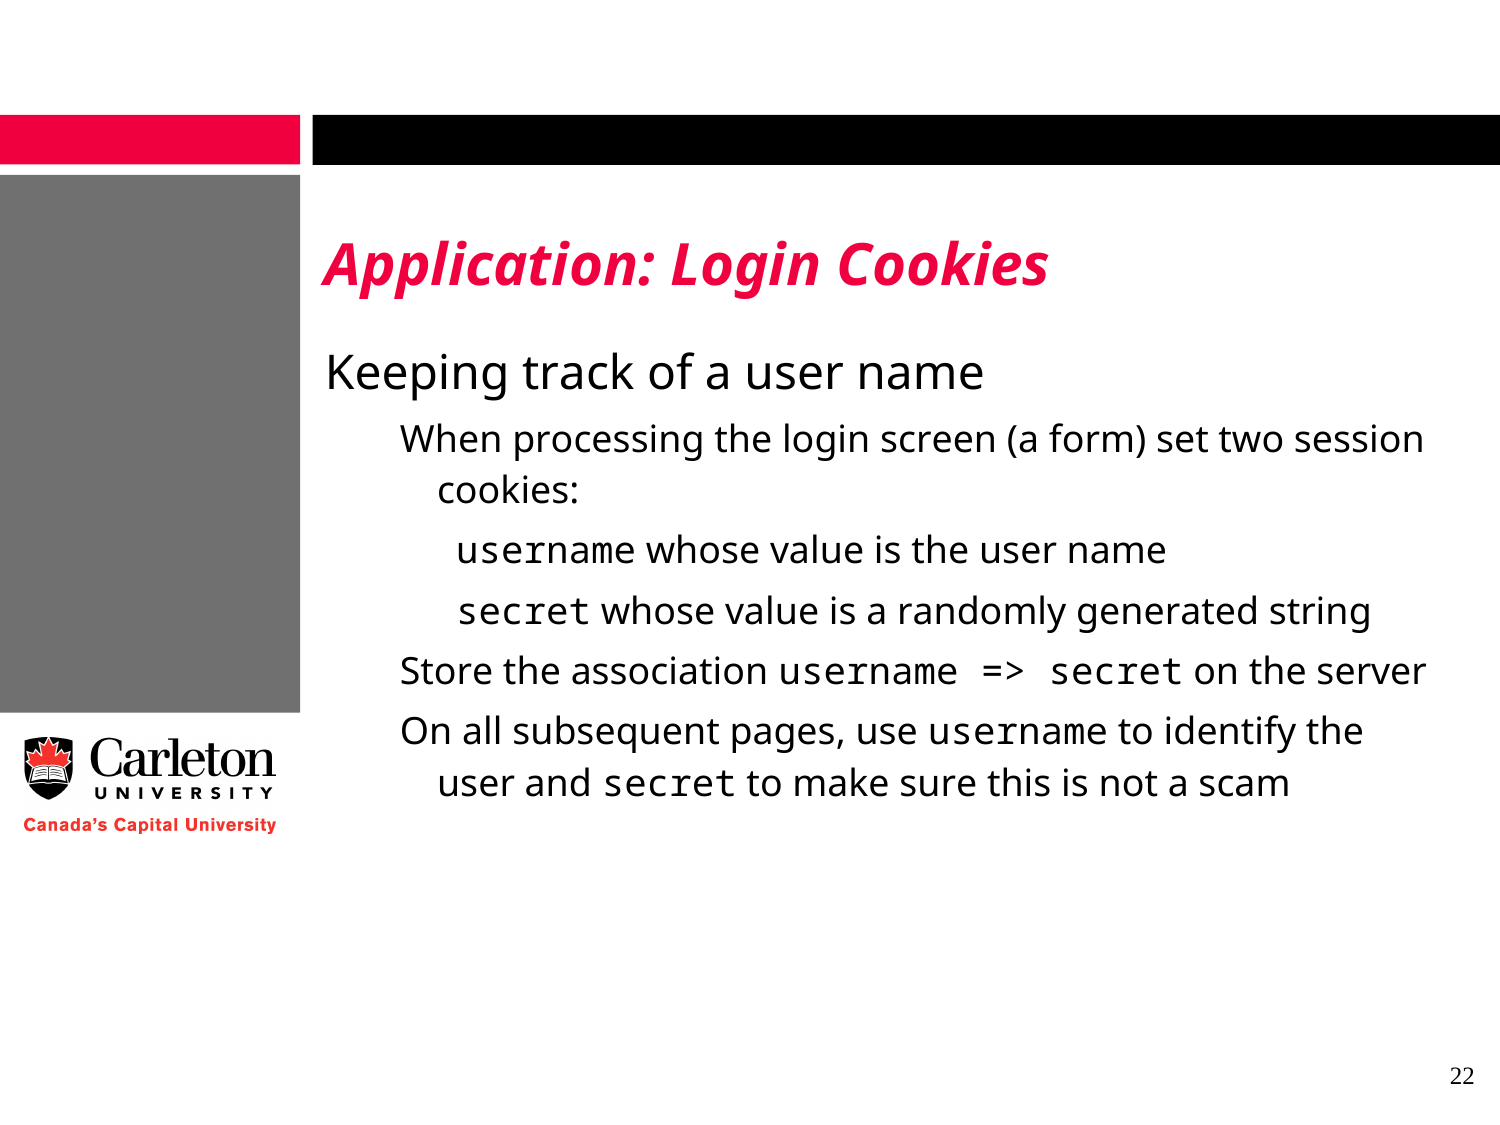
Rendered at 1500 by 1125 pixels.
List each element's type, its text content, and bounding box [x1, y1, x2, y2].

list Keeping track of a user name When processing the login screen (a form) set two session cookies: username whose value is the user name secret whose value is a randomly generated string Store the association username => secret on the server On all subsequent pages, use username to identify the user and secret to make sure this is not a scam [324, 324, 1450, 1051]
title Application: Login Cookies [324, 187, 1450, 324]
picture [24, 737, 276, 834]
